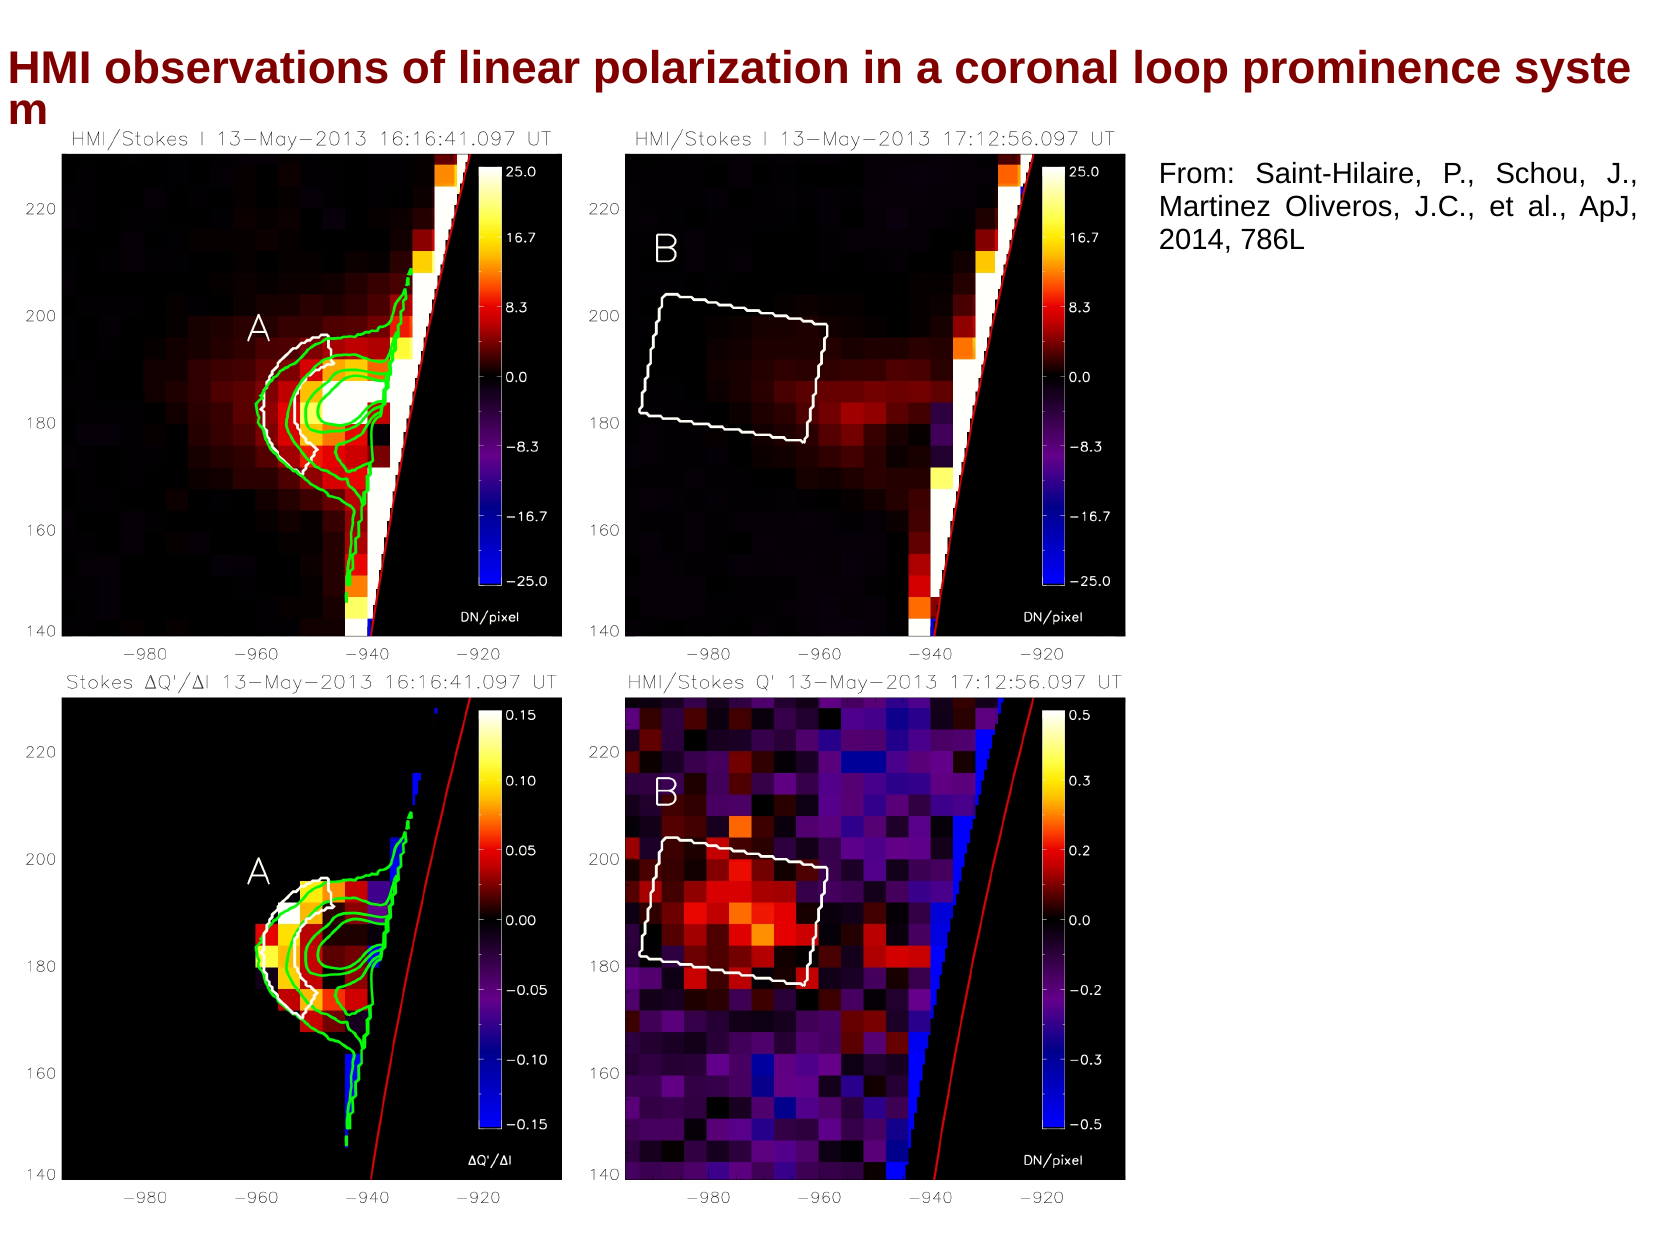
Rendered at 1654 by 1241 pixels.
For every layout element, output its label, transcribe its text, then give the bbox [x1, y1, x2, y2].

text_box From: Saint-Hilaire, P., Schou, J., Martinez Oliveros, J.C., et al., ApJ, 2014, 786L [1144, 150, 1654, 328]
picture [0, 124, 1126, 1210]
text_box HMI observations of linear polarization in a coronal loop prominence system [0, 35, 1654, 150]
